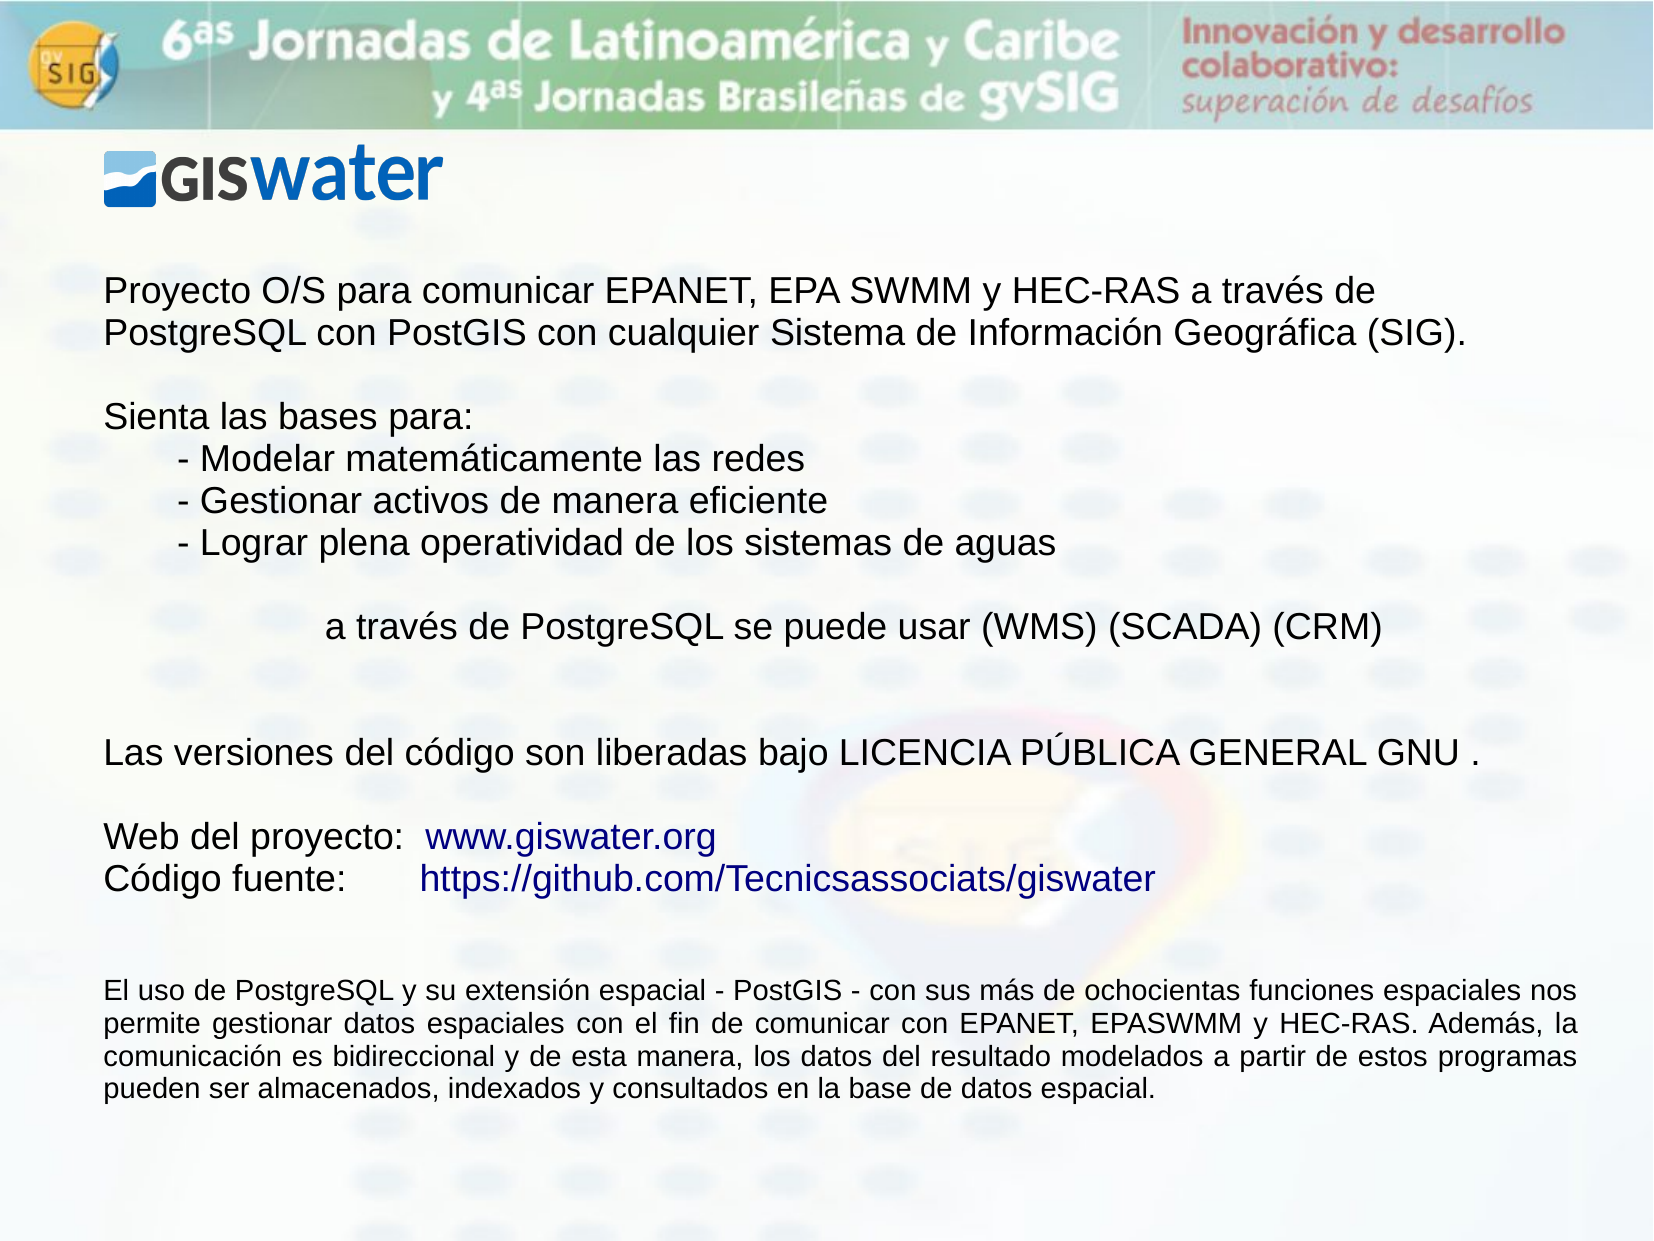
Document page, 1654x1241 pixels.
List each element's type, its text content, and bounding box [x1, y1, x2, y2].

picture [0, 0, 1653, 1241]
text_box Proyecto O/S para comunicar EPANET, EPA SWMM y HEC-RAS a través de PostgreSQL con PostGIS con cualquier Sistema de Información Geográfica (SIG). Sienta las bases para: - Modelar matemáticamente las redes - Gestionar activos de manera eficiente - Lograr plena operatividad de los sistemas de aguas a través de PostgreSQL se puede usar (WMS) (SCADA) (CRM) Las versiones del código son liberadas bajo LICENCIA PÚBLICA GENERAL GNU . Web del proyecto: www.giswater.org Código fuente: https://github.com/Tecnicsassociats/giswater El uso de PostgreSQL y su extensión espacial - PostGIS - con sus más de ochocientas funciones espaciales nos permite gestionar datos espaciales con el fin de comunicar con EPANET, EPASWMM y HEC-RAS. Además, la comunicación es bidireccional y de esta manera, los datos del resultado modelados a partir de estos programas pueden ser almacenados, indexados y consultados en la base de datos espacial. [88, 262, 1595, 1114]
